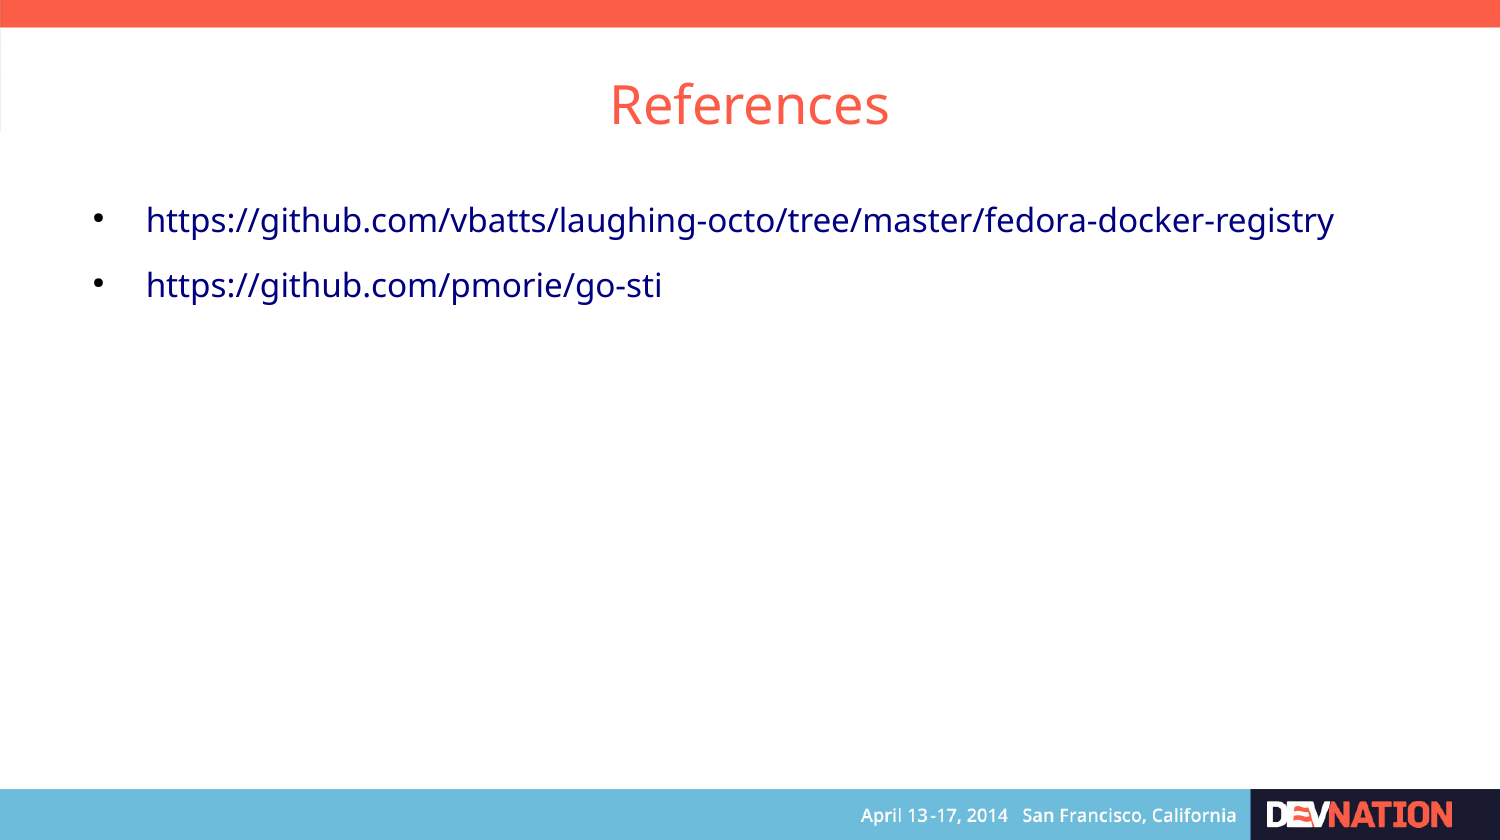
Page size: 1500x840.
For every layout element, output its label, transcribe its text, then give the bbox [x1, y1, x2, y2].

list https://github.com/vbatts/laughing-octo/tree/master/fedora-docker-registry https://github.com/pmorie/go-sti [74, 196, 1425, 751]
picture [0, 0, 1500, 840]
title References [74, 33, 1425, 174]
